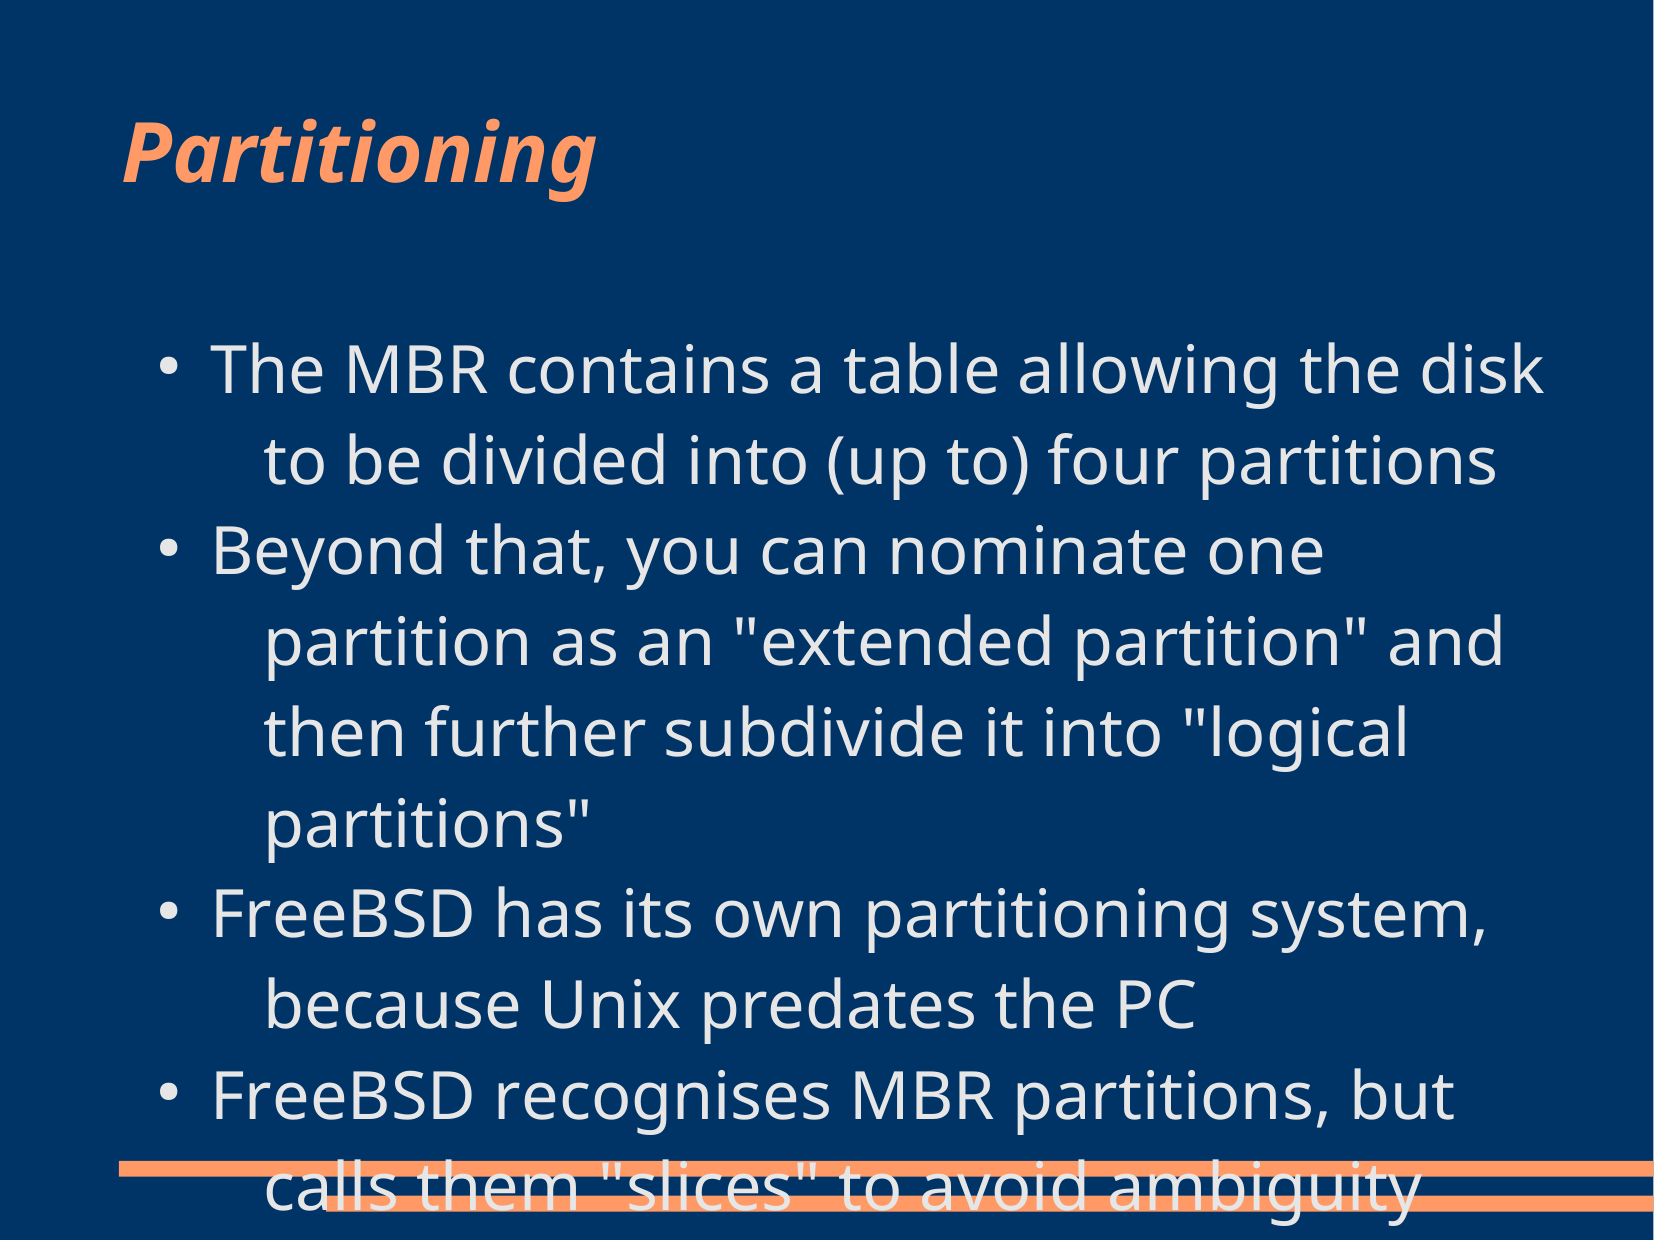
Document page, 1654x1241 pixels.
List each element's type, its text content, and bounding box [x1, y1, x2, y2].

list The MBR contains a table allowing the disk to be divided into (up to) four partitions Beyond that, you can nominate one partition as an "extended partition" and then further subdivide it into "logical partitions" FreeBSD has its own partitioning system, because Unix predates the PC FreeBSD recognises MBR partitions, but calls them "slices" to avoid ambiguity [121, 322, 1561, 1132]
title Partitioning [121, 46, 1534, 254]
